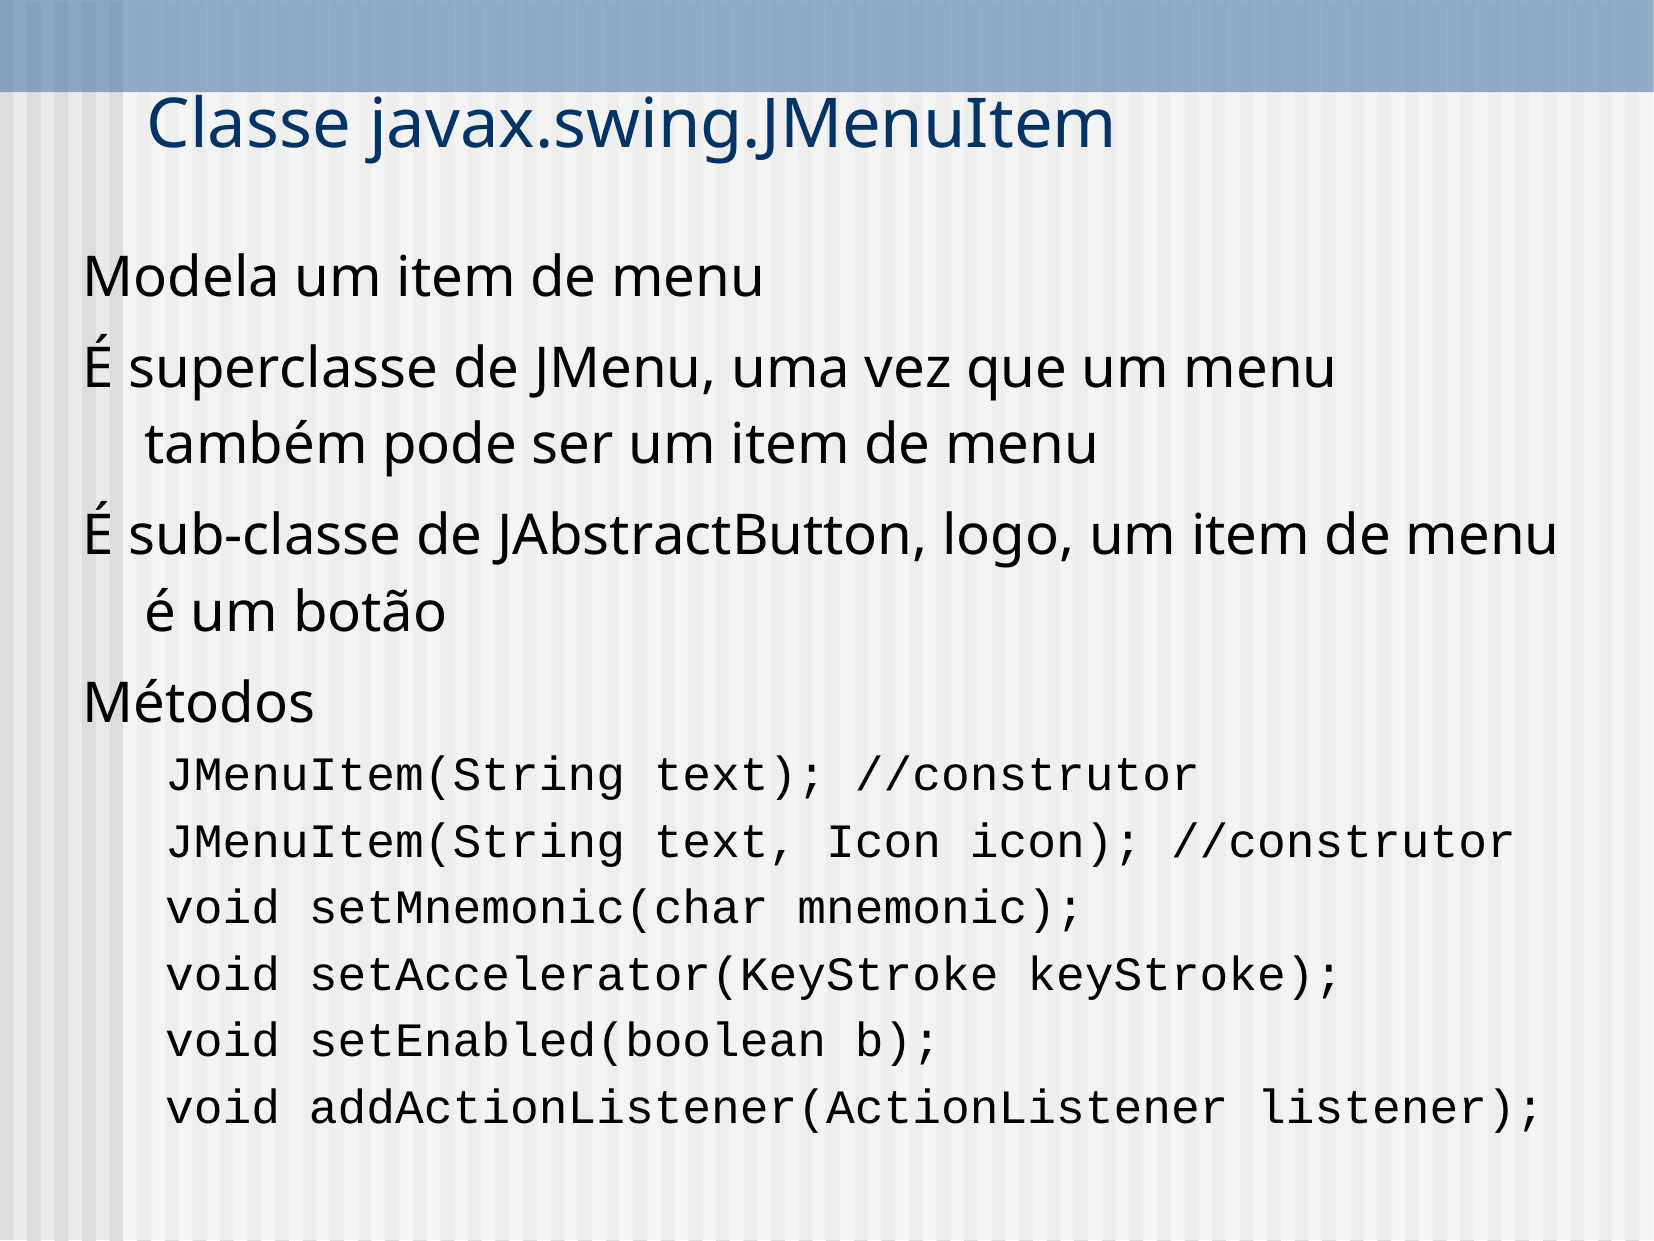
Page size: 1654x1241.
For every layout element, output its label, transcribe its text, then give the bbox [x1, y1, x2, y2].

list Modela um item de menu É superclasse de JMenu, uma vez que um menu também pode ser um item de menu É sub-classe de JAbstractButton, logo, um item de menu é um botão Métodos JMenuItem(String text); //construtor JMenuItem(String text, Icon icon); //construtor void setMnemonic(char mnemonic); void setAccelerator(KeyStroke keyStroke); void setEnabled(boolean b); void addActionListener(ActionListener listener); [82, 236, 1571, 1094]
title Classe javax.swing.JMenuItem [146, 36, 1536, 204]
